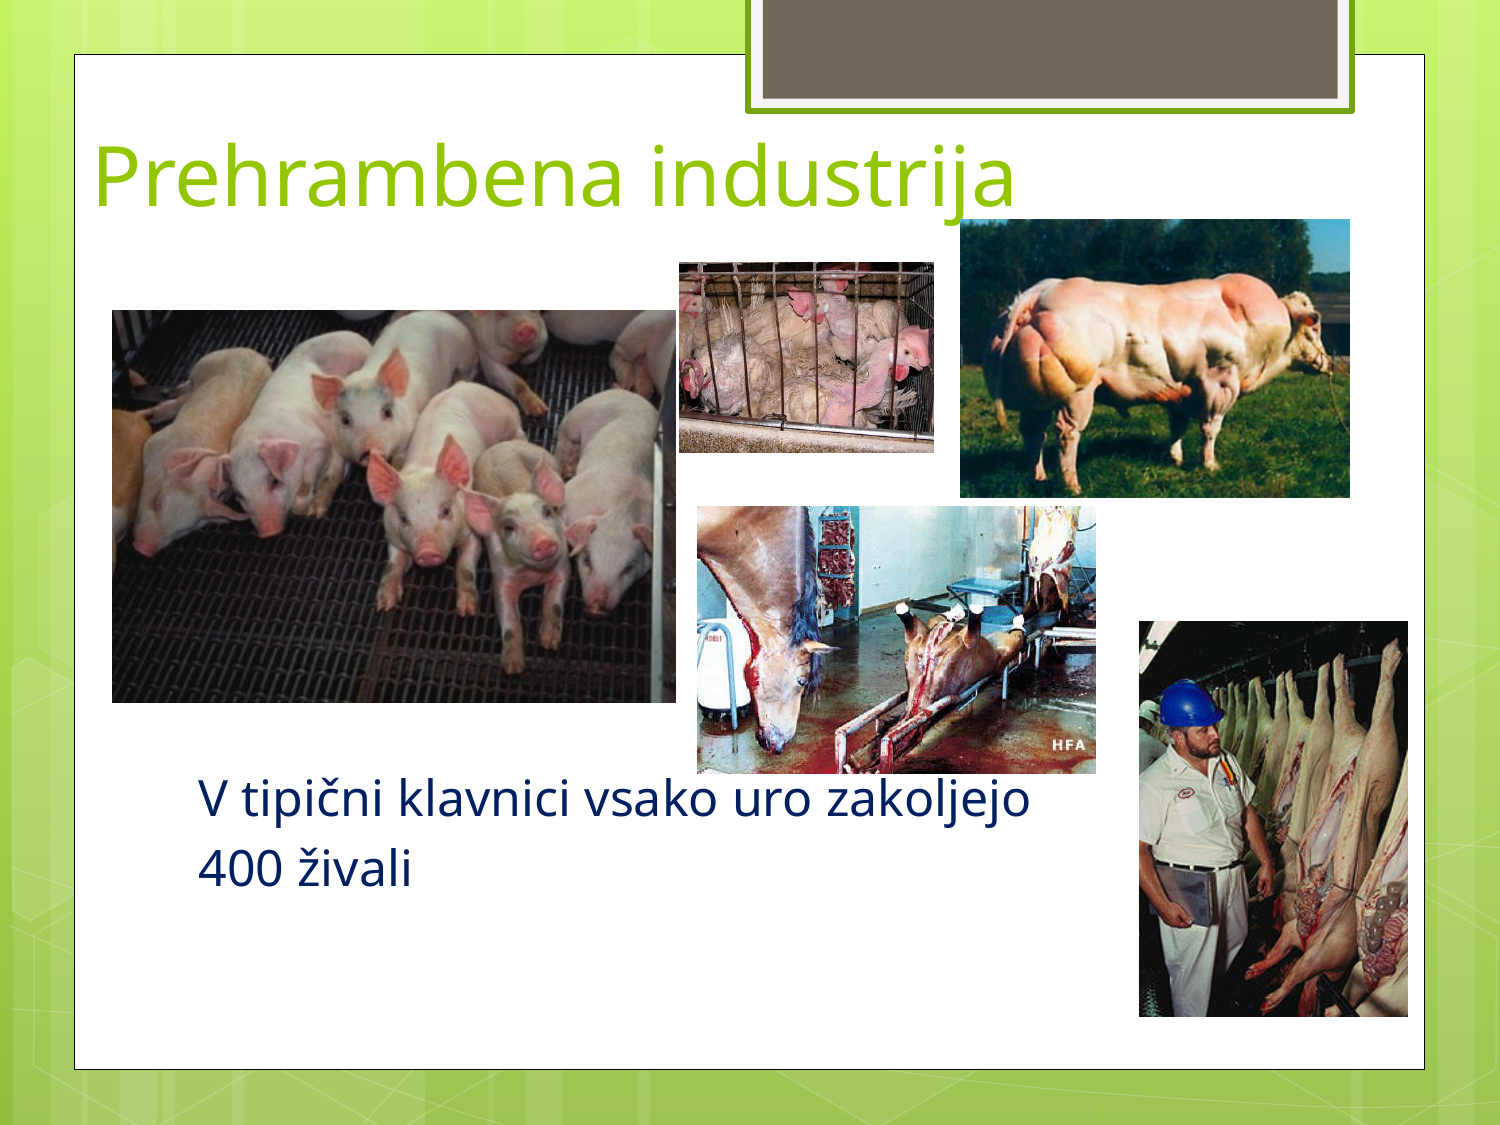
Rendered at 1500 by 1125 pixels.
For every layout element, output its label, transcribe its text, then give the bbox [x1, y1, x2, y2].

picture [112, 310, 676, 704]
picture [697, 506, 1096, 774]
picture [679, 262, 934, 453]
picture [1139, 621, 1408, 1017]
title Prehrambena industrija [76, 42, 1230, 231]
picture [960, 219, 1350, 498]
list V tipični klavnici vsako uro zakoljejo 400 živali [159, 408, 1272, 839]
